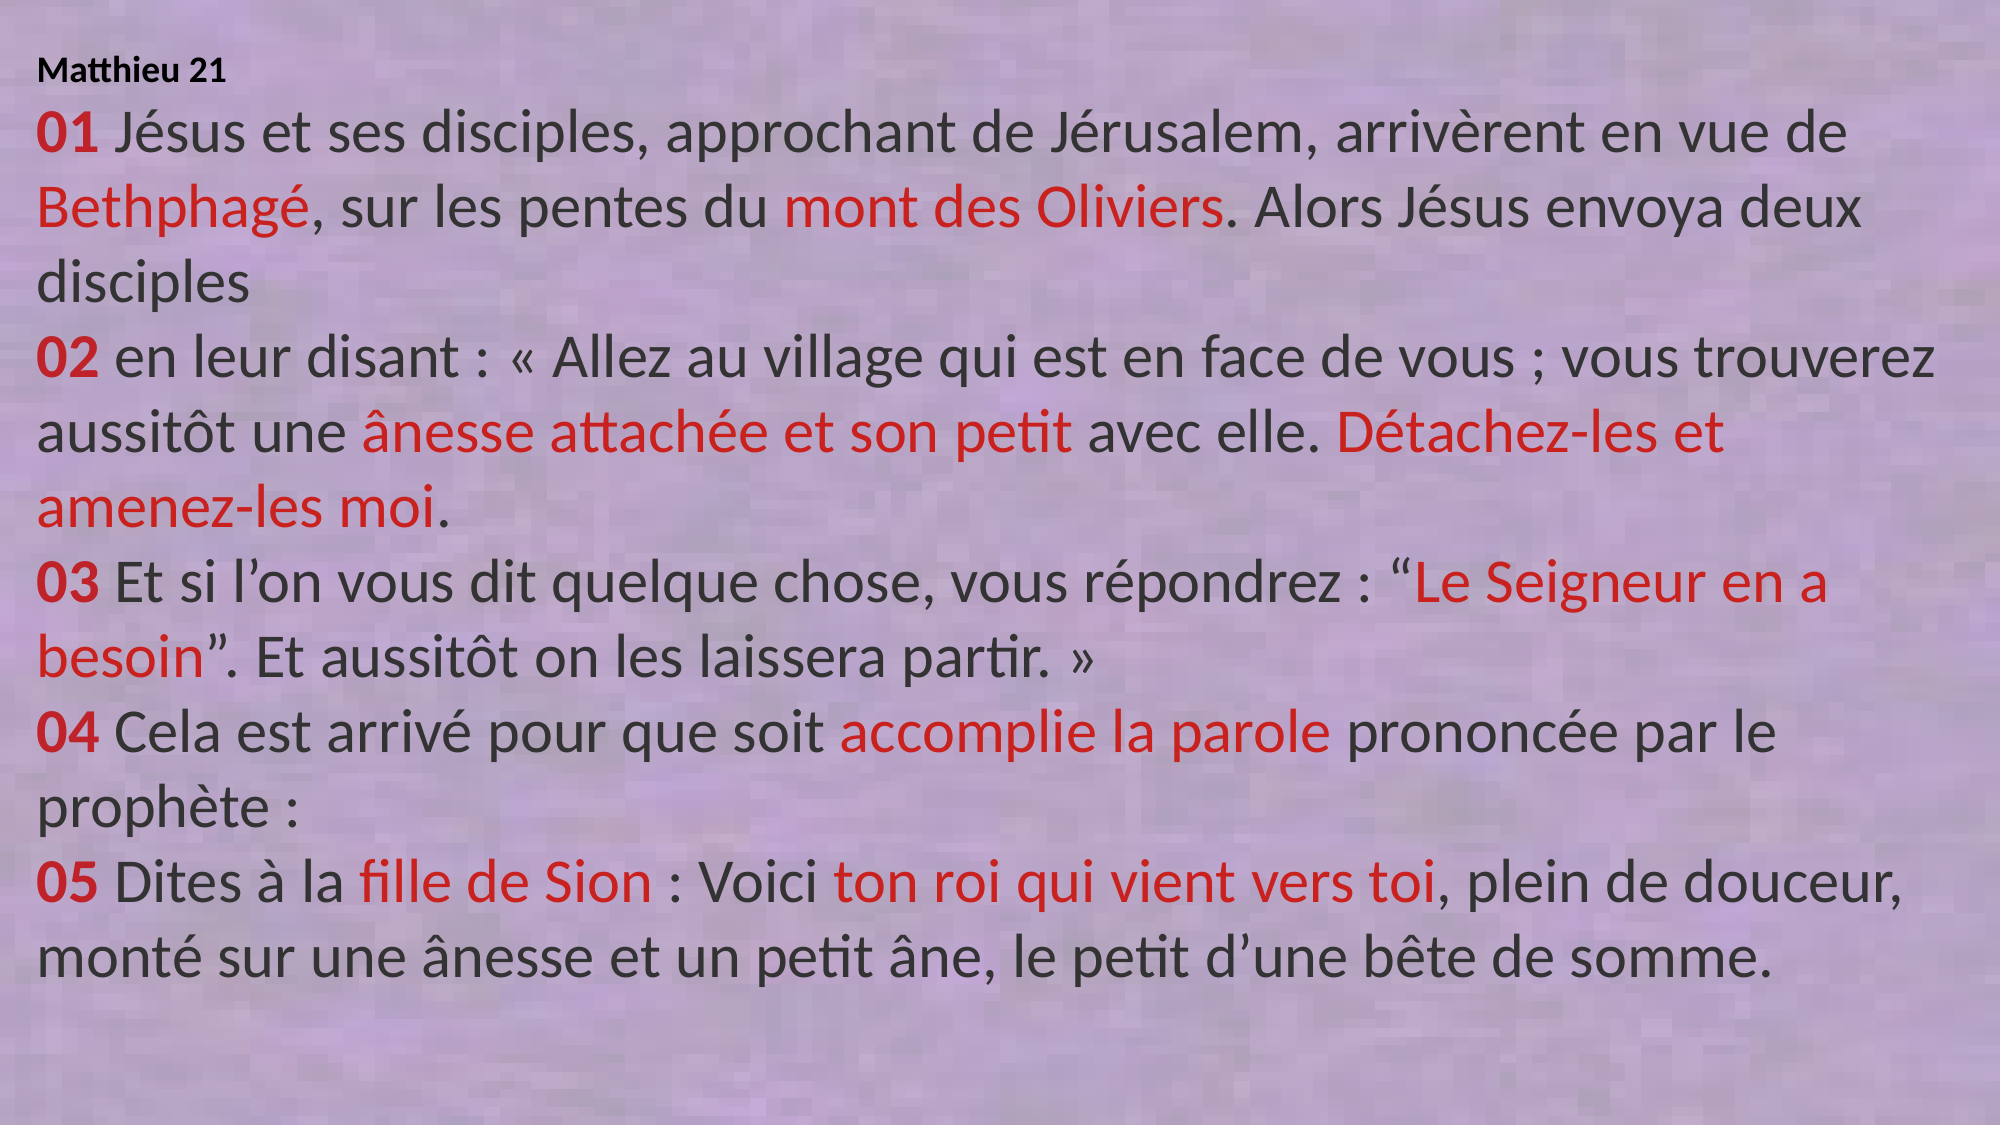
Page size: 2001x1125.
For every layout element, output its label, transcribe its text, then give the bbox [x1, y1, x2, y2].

text_box Matthieu 21 01 Jésus et ses disciples, approchant de Jérusalem, arrivèrent en vue de Bethphagé, sur les pentes du mont des Oliviers. Alors Jésus envoya deux disciples 02 en leur disant : « Allez au village qui est en face de vous ; vous trouverez aussitôt une ânesse attachée et son petit avec elle. Détachez-les et amenez-les moi. 03 Et si l’on vous dit quelque chose, vous répondrez : “Le Seigneur en a besoin”. Et aussitôt on les laissera partir. » 04 Cela est arrivé pour que soit accomplie la parole prononcée par le prophète : 05 Dites à la fille de Sion : Voici ton roi qui vient vers toi, plein de douceur, monté sur une ânesse et un petit âne, le petit d’une bête de somme. [21, 37, 1961, 1088]
